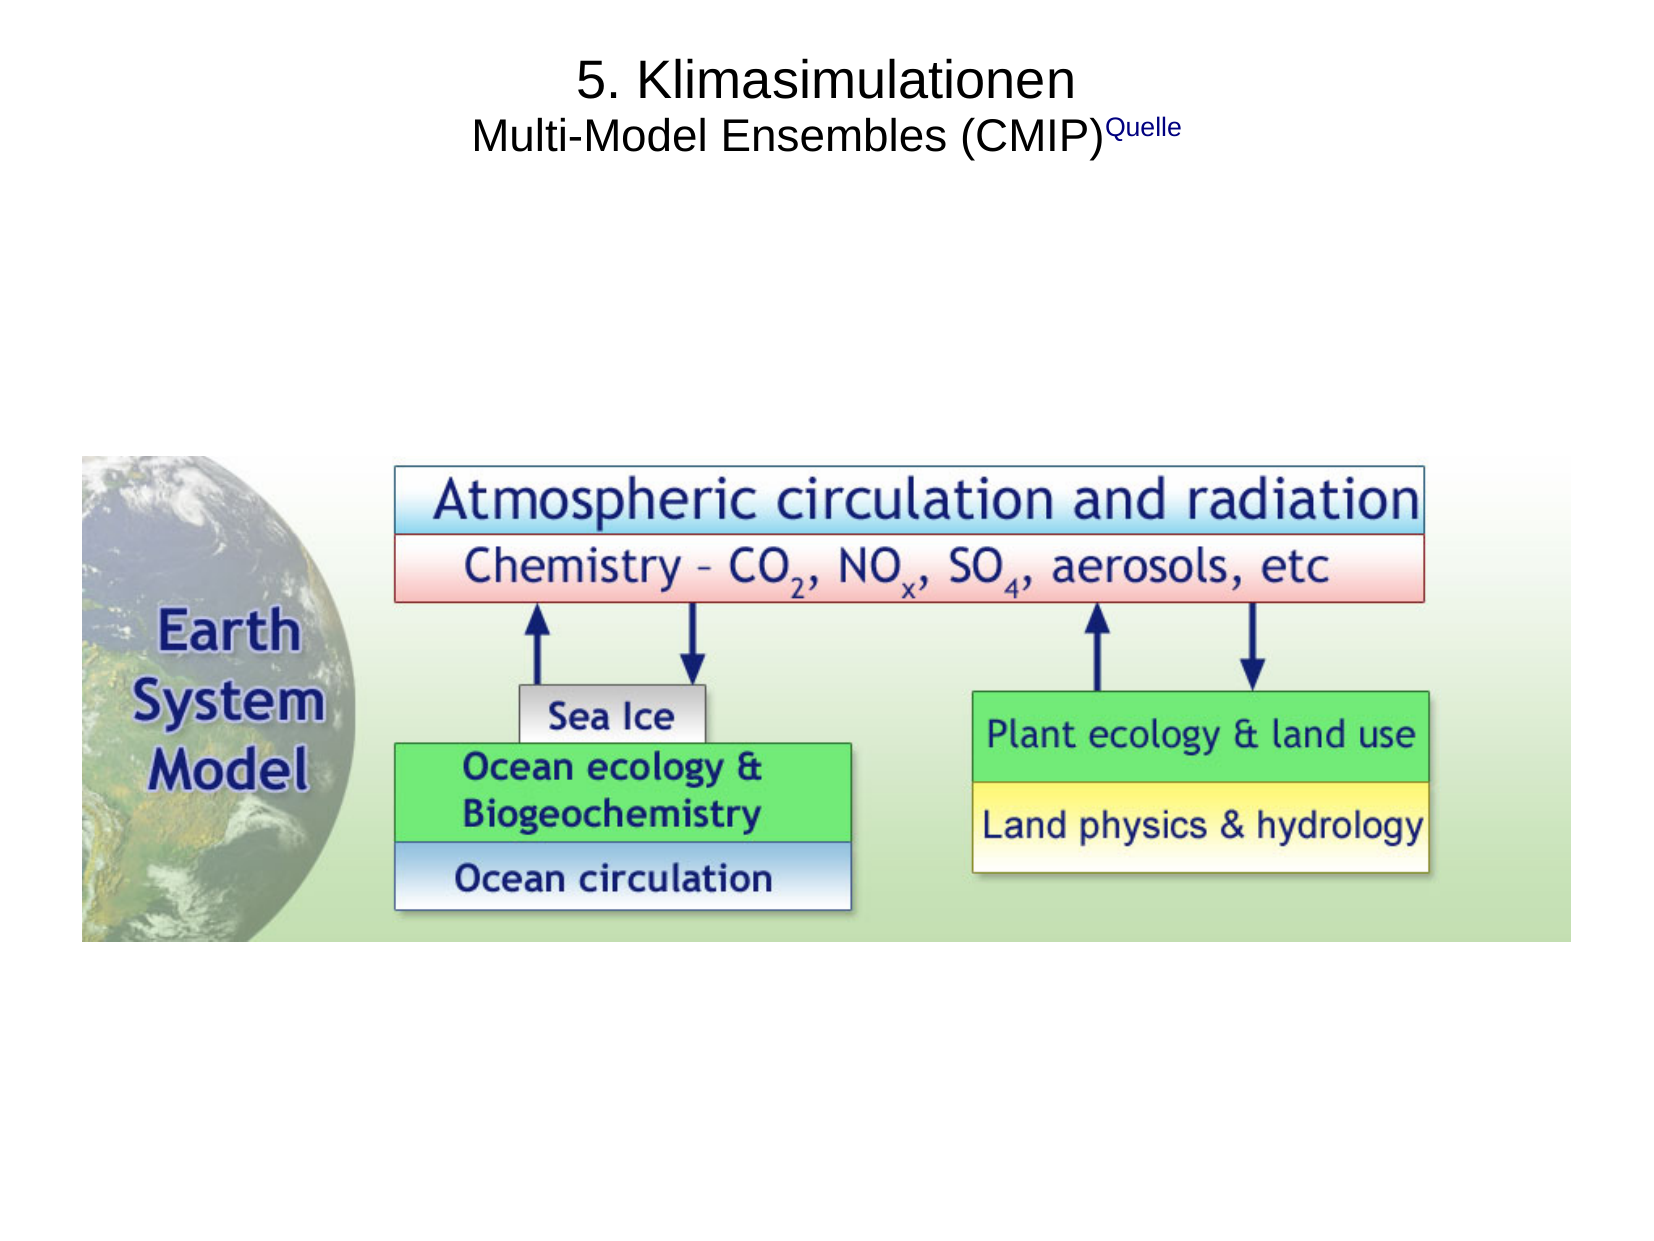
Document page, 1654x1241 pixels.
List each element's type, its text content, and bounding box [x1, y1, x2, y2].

picture [82, 456, 1571, 942]
title 5. Klimasimulationen Multi-Model Ensembles (CMIP)Quelle [82, 49, 1571, 257]
